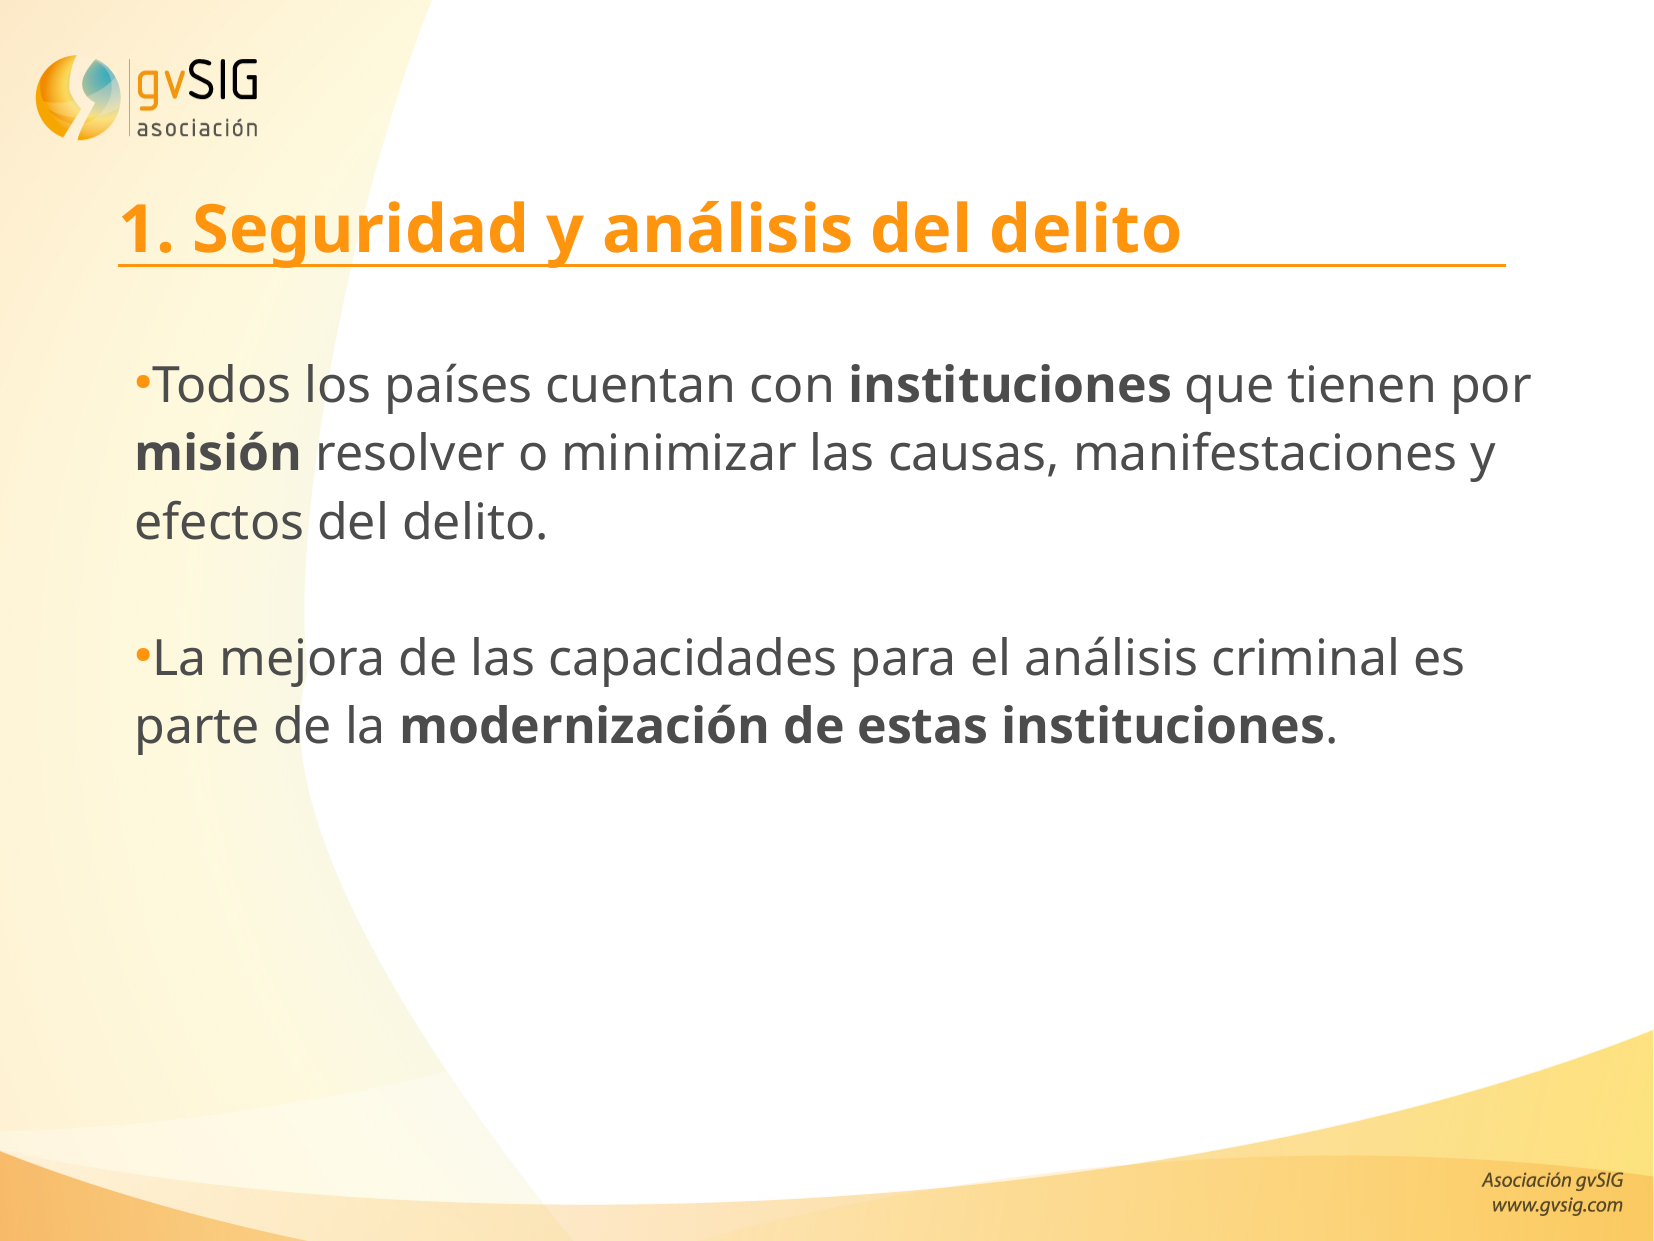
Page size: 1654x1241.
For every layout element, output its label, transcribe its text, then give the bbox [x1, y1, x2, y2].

title 1. Seguridad y análisis del delito [118, 177, 1607, 276]
picture [0, 0, 1654, 1241]
text_box Todos los países cuentan con instituciones que tienen por misión resolver o minimizar las causas, manifestaciones y efectos del delito. La mejora de las capacidades para el análisis criminal es parte de la modernización de estas instituciones. [119, 341, 1595, 708]
